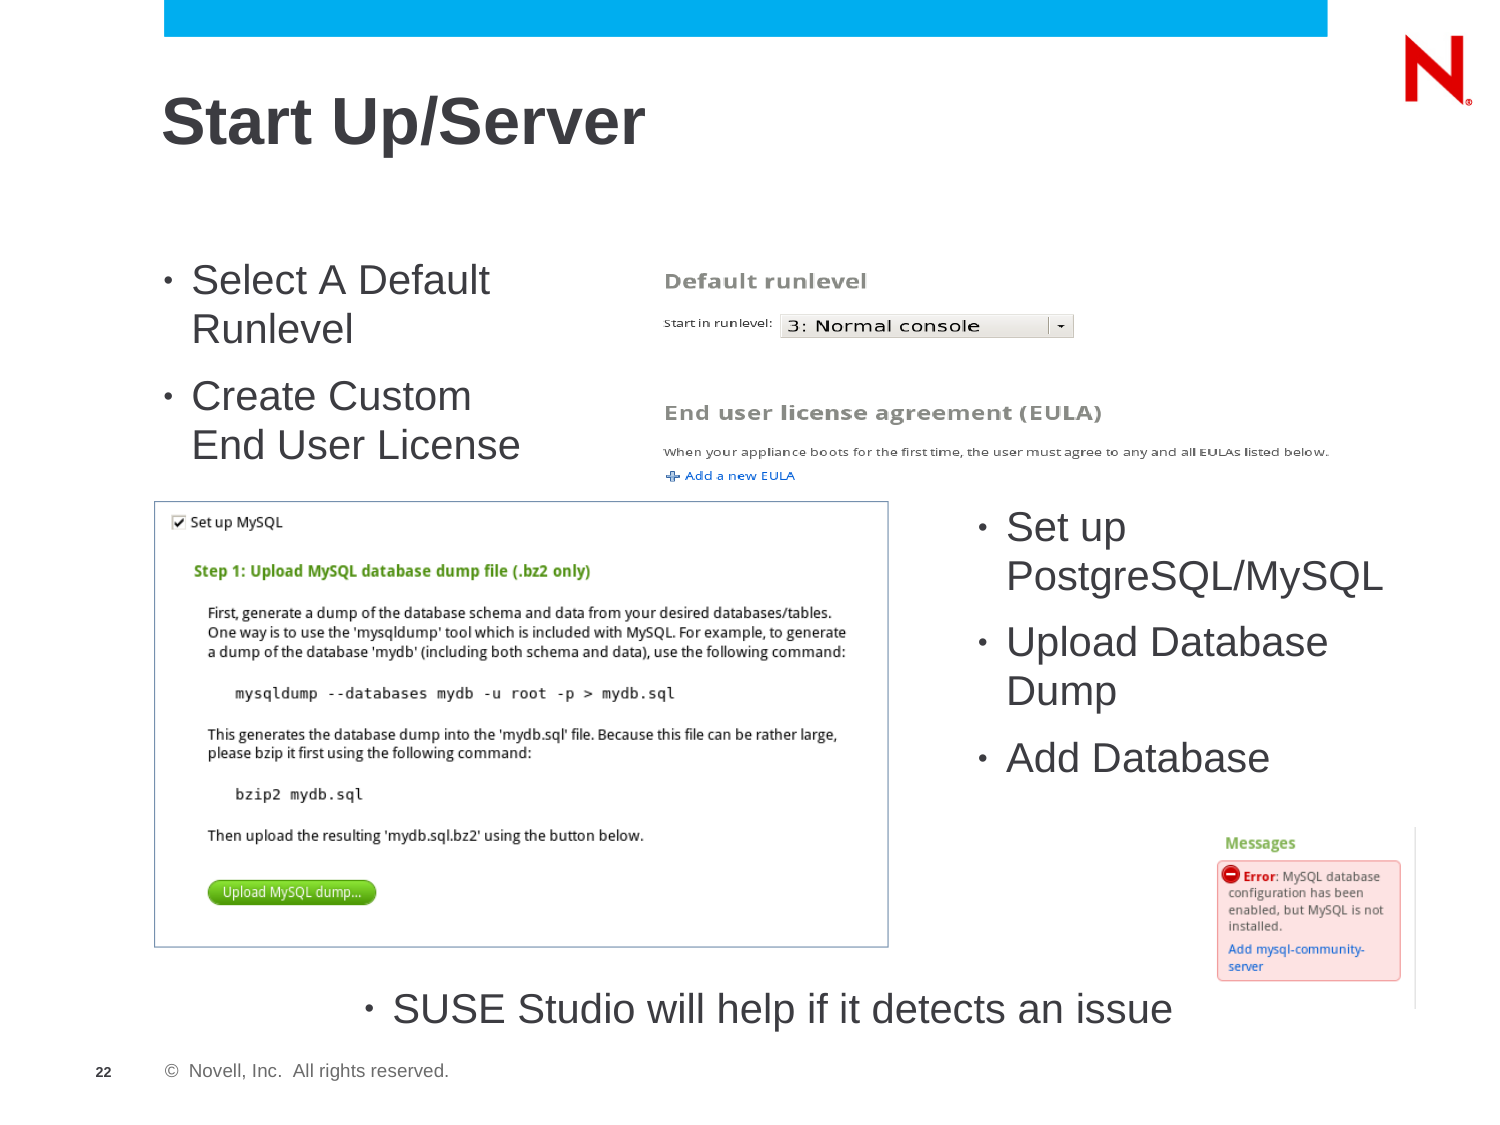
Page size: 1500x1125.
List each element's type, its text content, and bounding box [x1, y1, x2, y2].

picture [1403, 32, 1473, 107]
list Set up PostgreSQL/MySQL Upload Database Dump Add Database [978, 501, 1444, 852]
list SUSE Studio will help if it detects an issue [364, 983, 1228, 1096]
picture [1201, 852, 1417, 1009]
list Select A Default Runlevel Create Custom End User License [163, 254, 629, 491]
title Start Up/Server [161, 41, 1383, 205]
picture [154, 267, 1366, 950]
